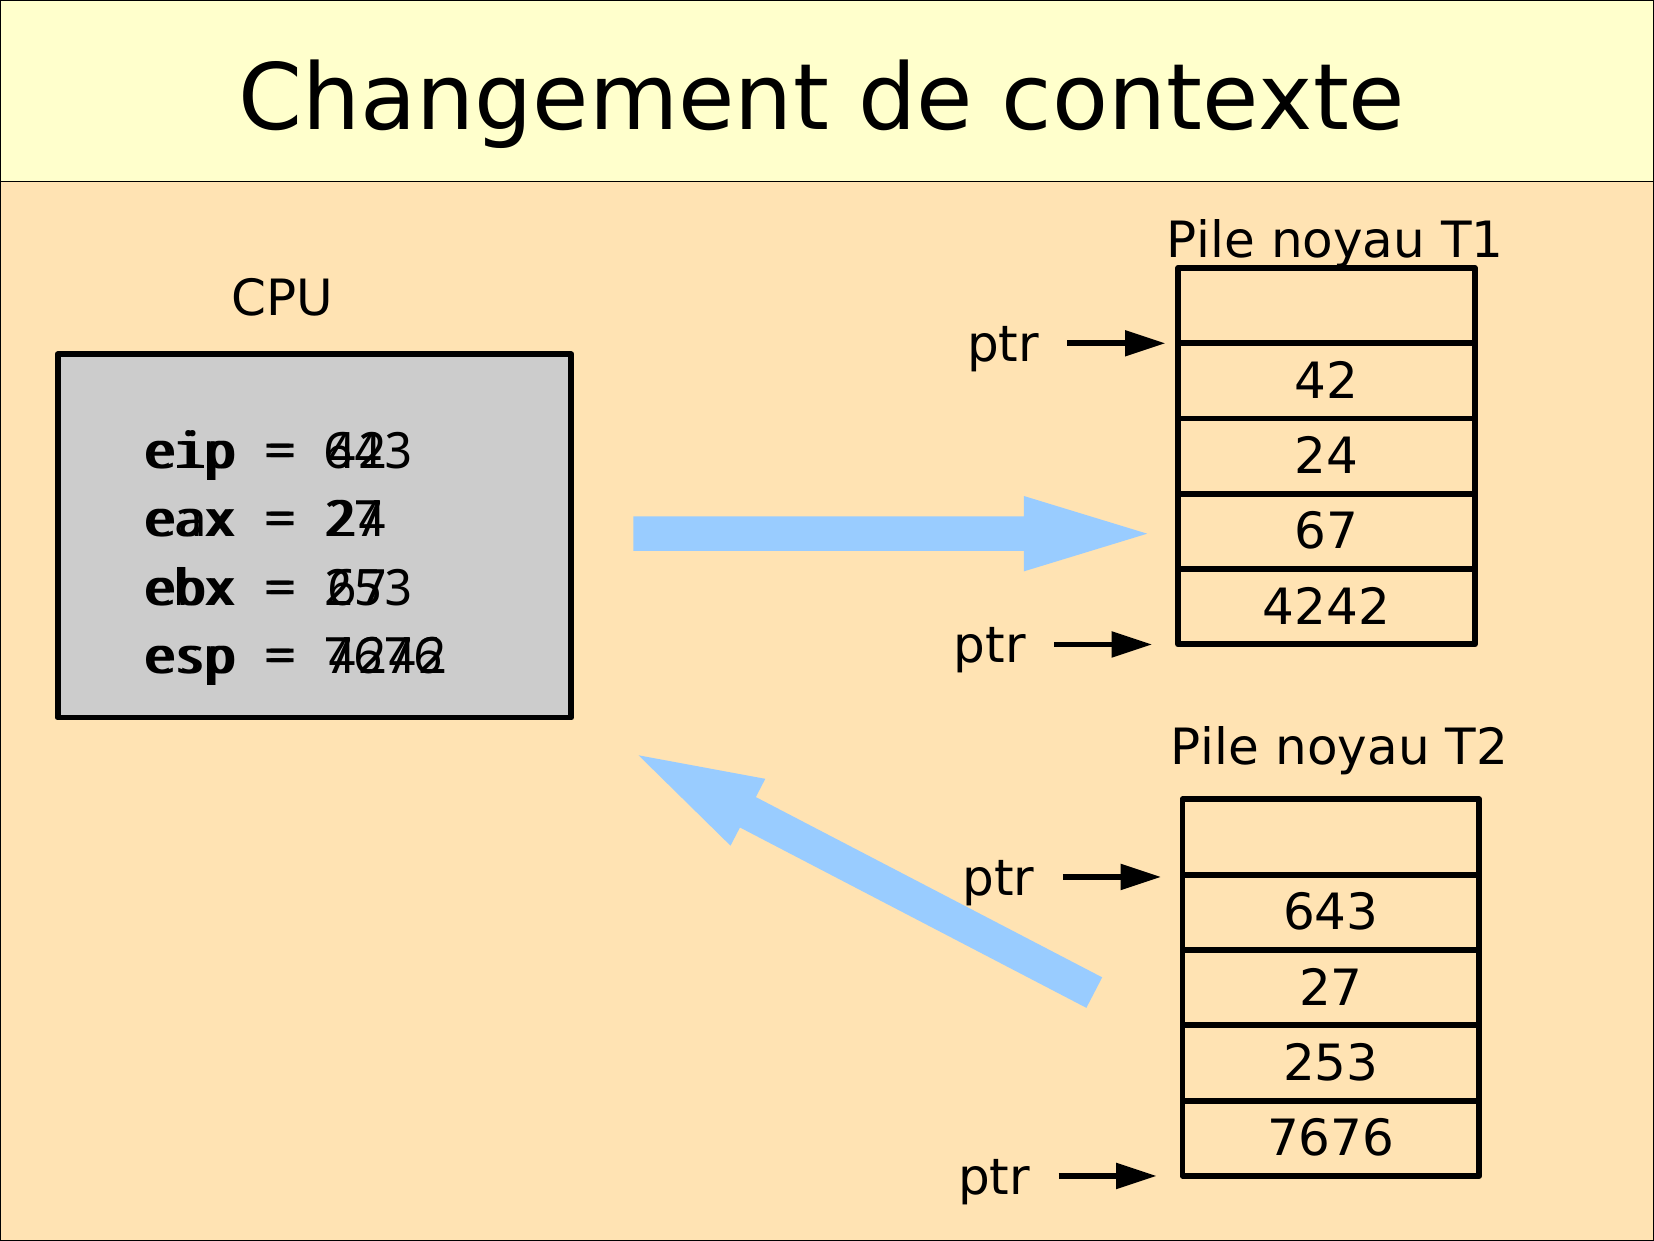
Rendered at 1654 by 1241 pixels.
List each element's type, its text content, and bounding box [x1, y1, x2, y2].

text_box ptr [947, 841, 1055, 915]
text_box ptr [952, 307, 1059, 381]
text_box 7676 [1182, 1101, 1480, 1176]
text_box 643 [1182, 874, 1480, 950]
text_box 67 [1178, 494, 1475, 570]
text_box [638, 755, 1103, 1008]
text_box 27 [1182, 950, 1480, 1026]
text_box 42 [1178, 343, 1475, 418]
text_box eip = 42 eax = 24 ebx = 67 esp = 4242 [488, 407, 492, 655]
text_box [633, 496, 1148, 572]
text_box CPU [217, 261, 350, 335]
text_box [57, 354, 572, 718]
text_box ptr [938, 609, 1046, 683]
text_box ptr [943, 1140, 1050, 1214]
title Changement de contexte [114, 38, 1531, 158]
text_box 253 [1182, 1026, 1480, 1101]
text_box Pile noyau T2 [1156, 710, 1537, 784]
text_box eip = 643 eax = 27 ebx = 253 esp = 7676 [128, 407, 488, 655]
text_box 24 [1178, 418, 1475, 494]
text_box Pile noyau T1 [1151, 203, 1533, 277]
text_box 4242 [1178, 570, 1475, 645]
